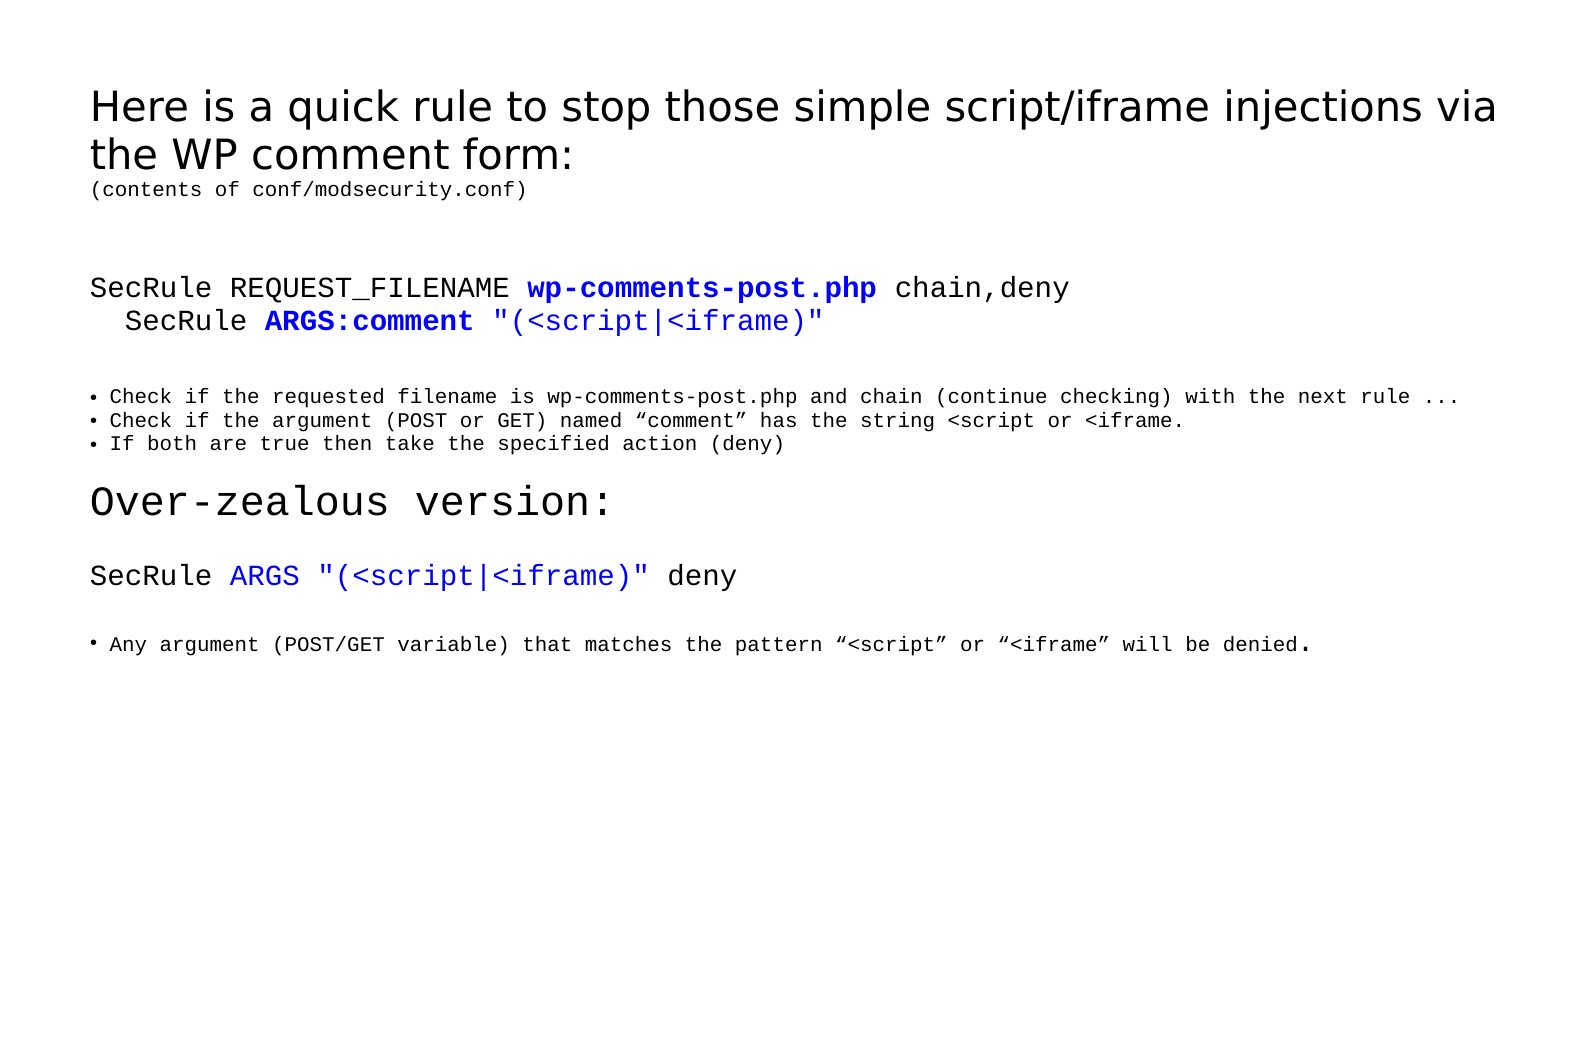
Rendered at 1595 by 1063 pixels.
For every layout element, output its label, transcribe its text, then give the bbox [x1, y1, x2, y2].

text_box Here is a quick rule to stop those simple script/iframe injections via the WP comment form: (contents of conf/modsecurity.conf) SecRule REQUEST_FILENAME wp-comments-post.php chain,deny SecRule ARGS:comment "(<script|<iframe)" Check if the requested filename is wp-comments-post.php and chain (continue checking) with the next rule ... Check if the argument (POST or GET) named “comment” has the string <script or <iframe. If both are true then take the specified action (deny) Over-zealous version: SecRule ARGS "(<script|<iframe)" deny Any argument (POST/GET variable) that matches the pattern “<script” or “<iframe” will be denied. [75, 75, 1518, 733]
